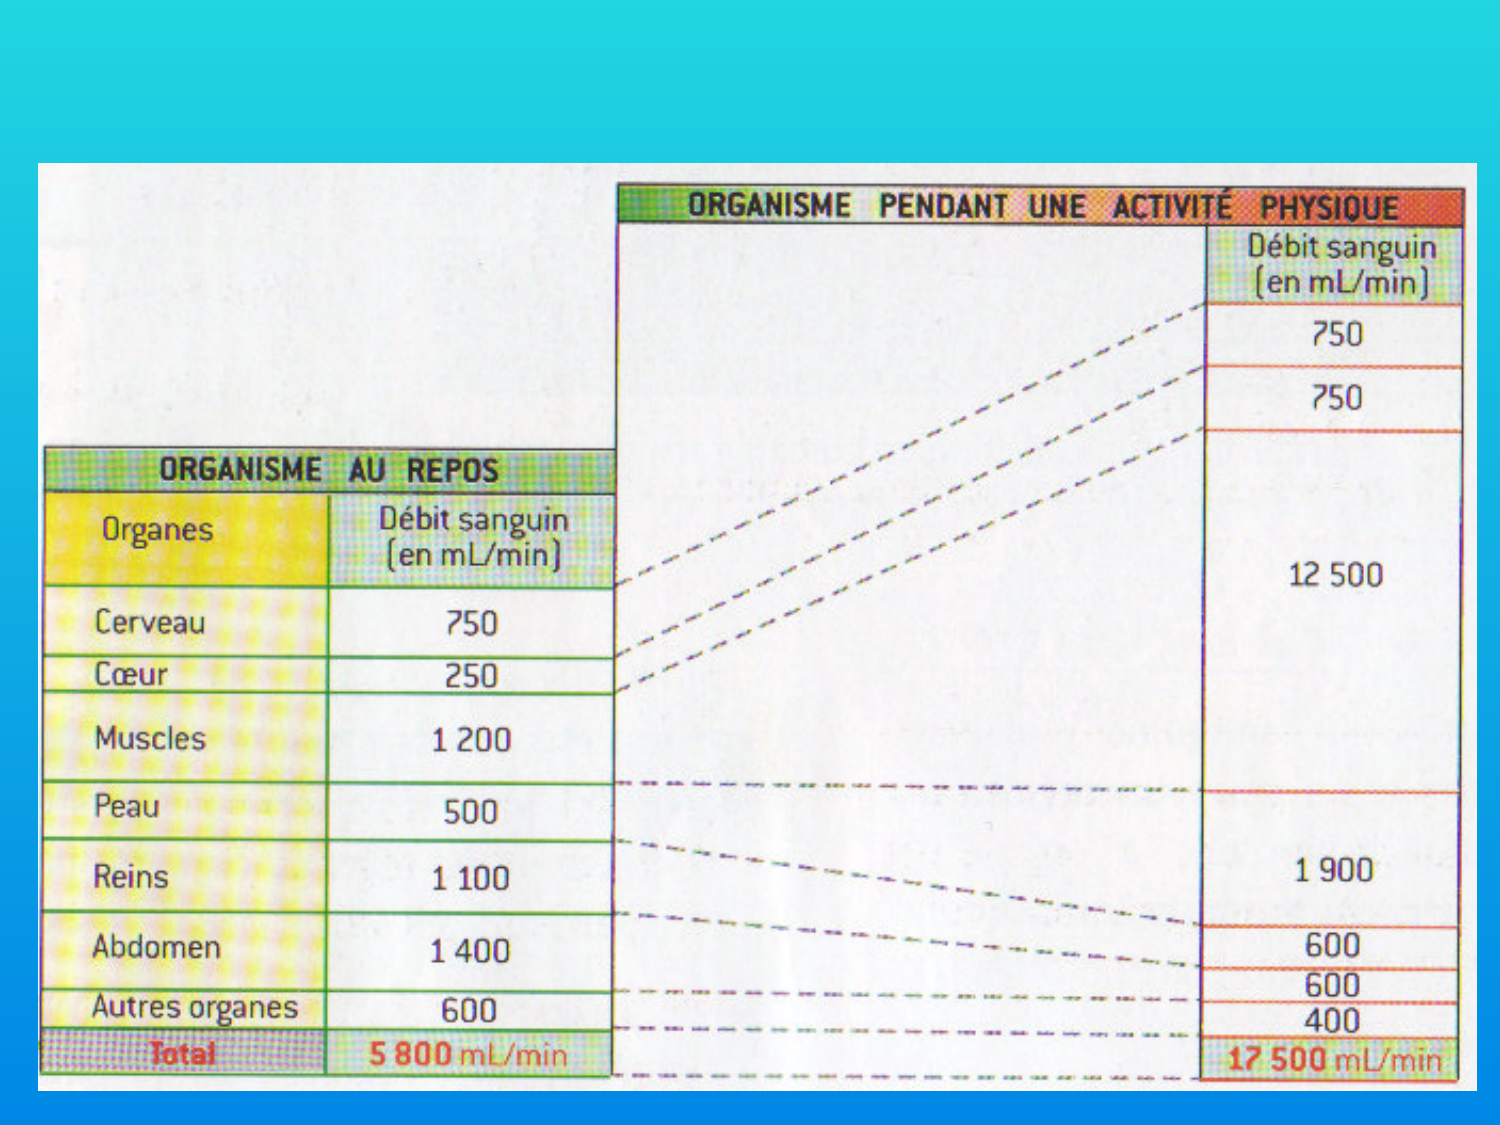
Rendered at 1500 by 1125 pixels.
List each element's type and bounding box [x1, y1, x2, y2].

picture [0, 163, 1500, 1091]
